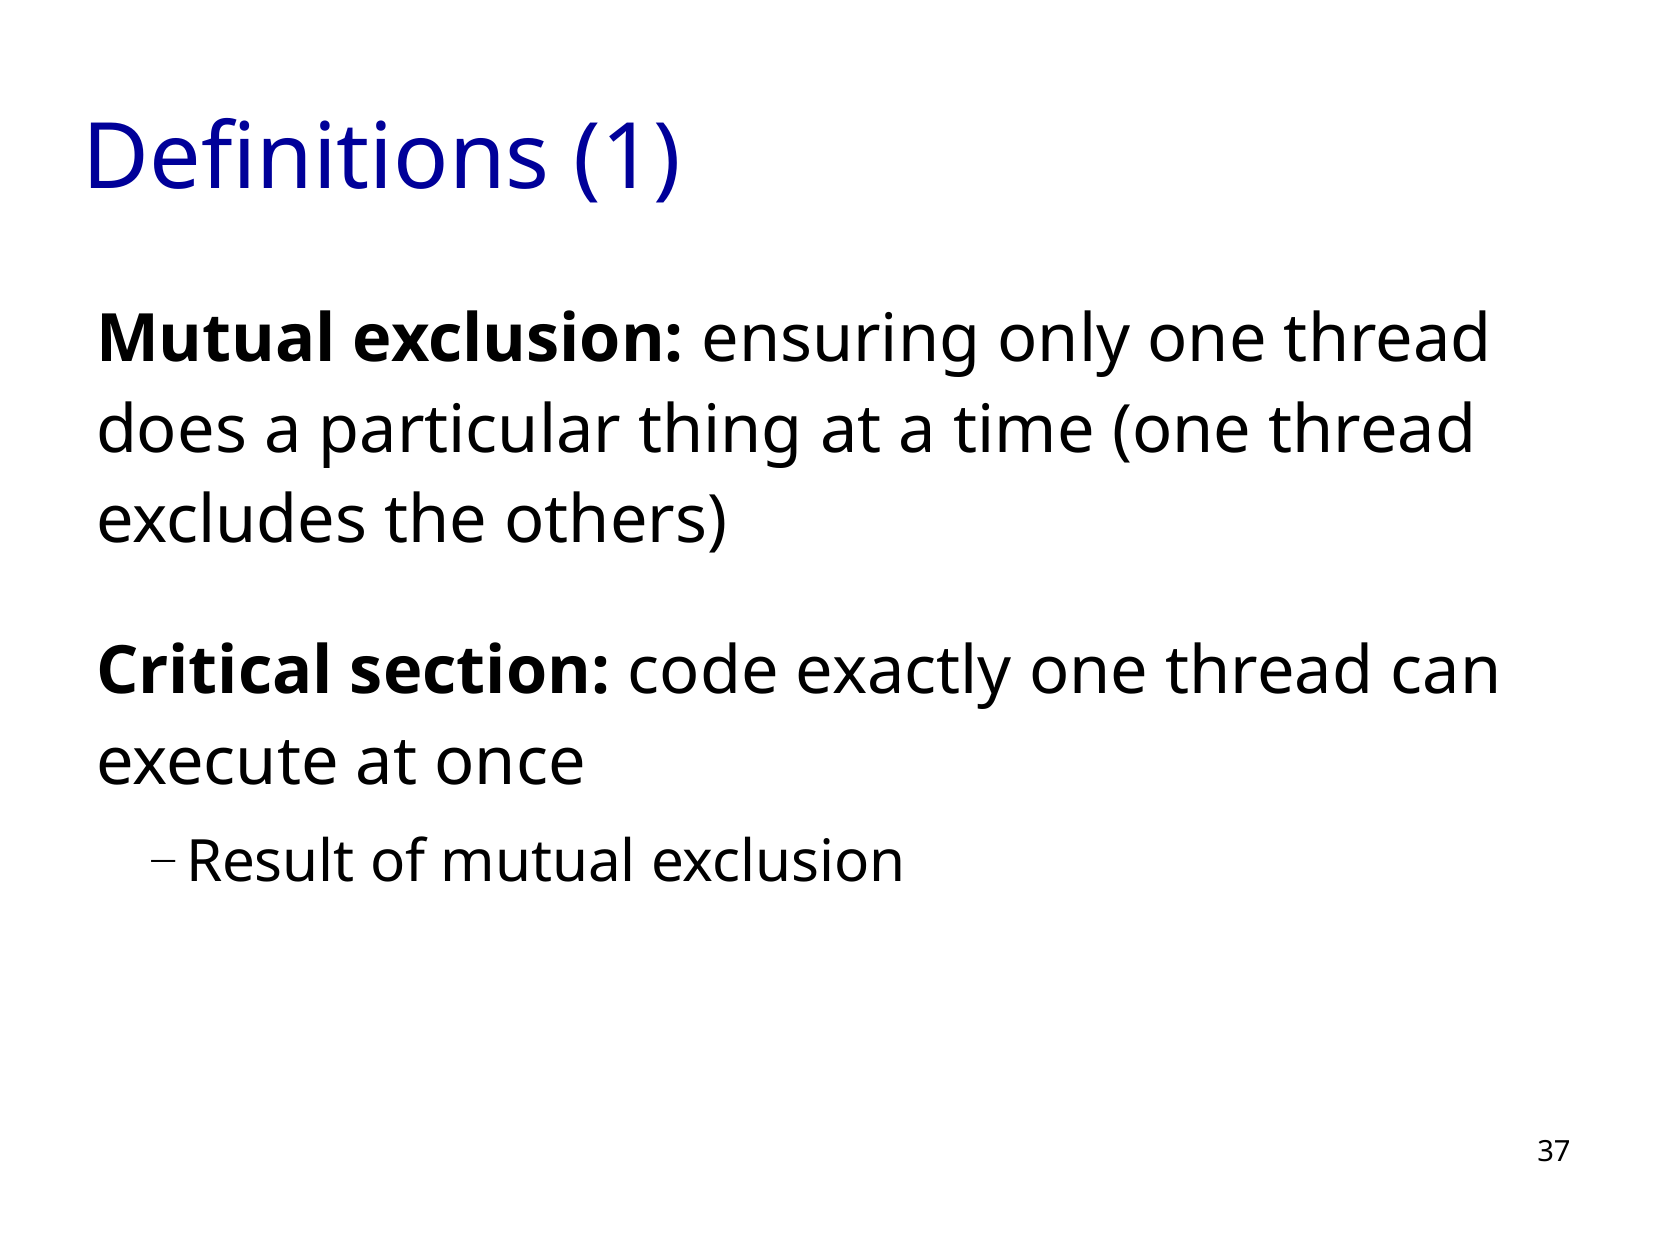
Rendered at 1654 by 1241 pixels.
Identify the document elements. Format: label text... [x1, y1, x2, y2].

list Mutual exclusion: ensuring only one thread does a particular thing at a time (one thread excludes the others) Critical section: code exactly one thread can execute at once Result of mutual exclusion [60, 290, 1571, 1096]
title Definitions (1) [82, 49, 1571, 257]
